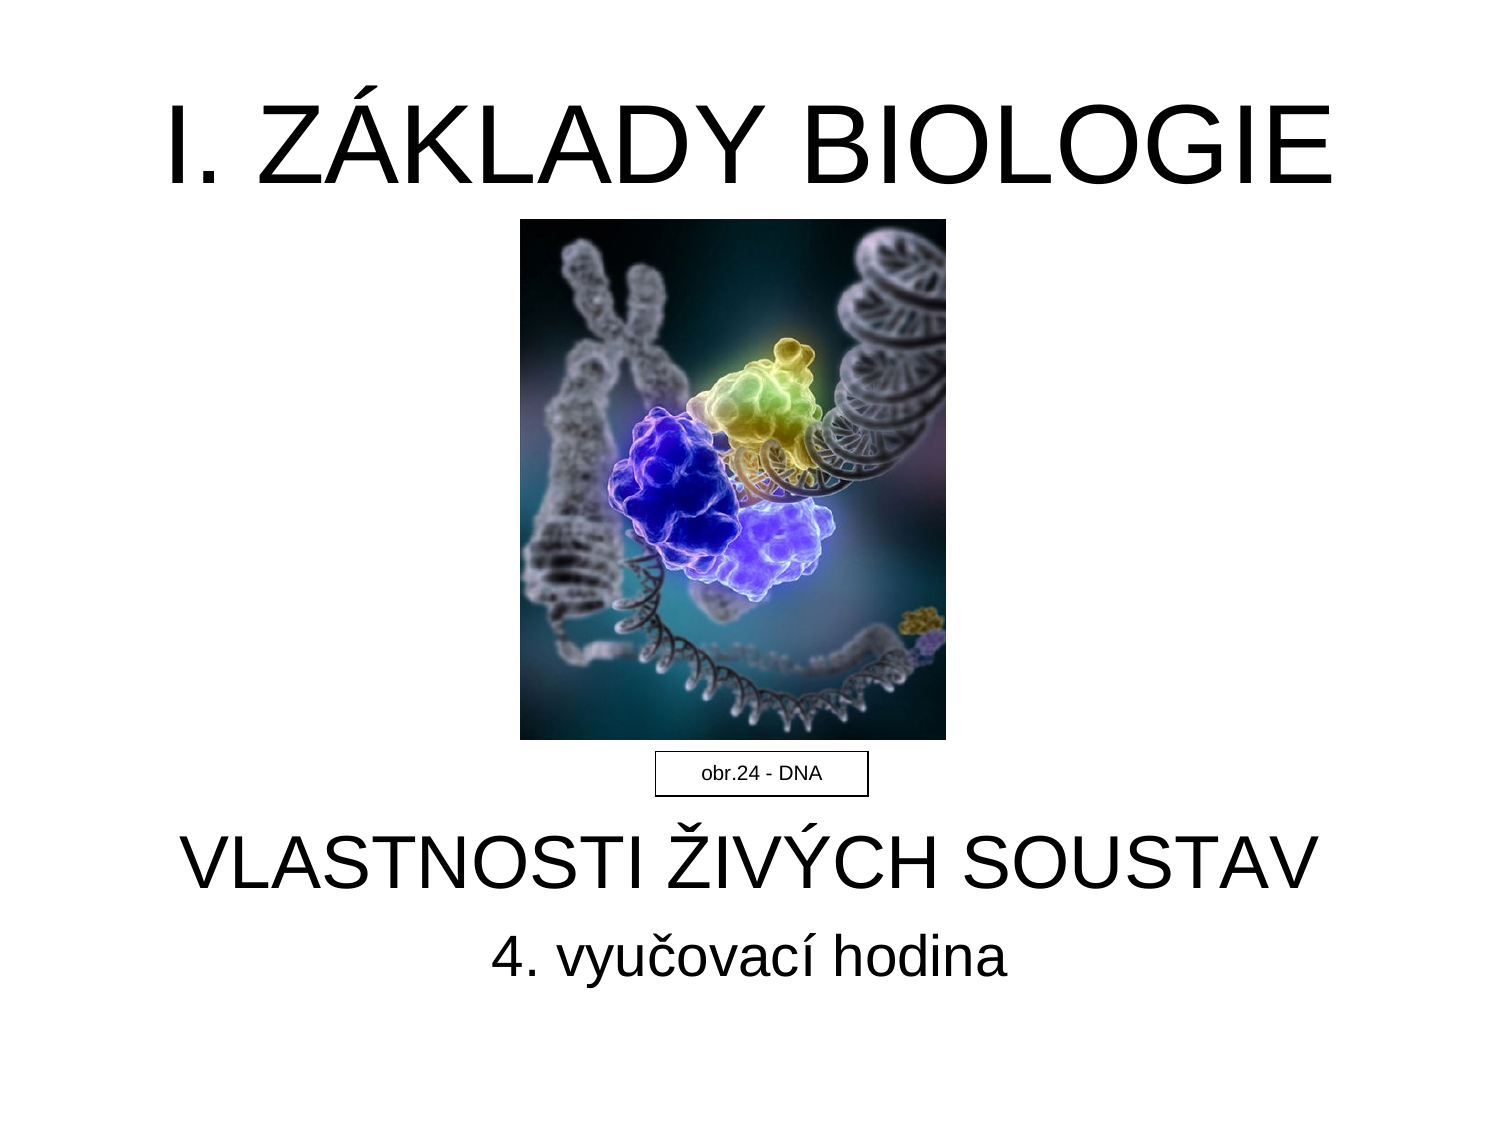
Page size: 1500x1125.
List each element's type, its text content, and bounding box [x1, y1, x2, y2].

title I. ZÁKLADY BIOLOGIE [75, 45, 1426, 233]
list VLASTNOSTI ŽIVÝCH SOUSTAV 4. vyučovací hodina [75, 262, 1426, 1006]
picture [520, 219, 946, 740]
text_box obr.24 - DNA [655, 751, 869, 797]
